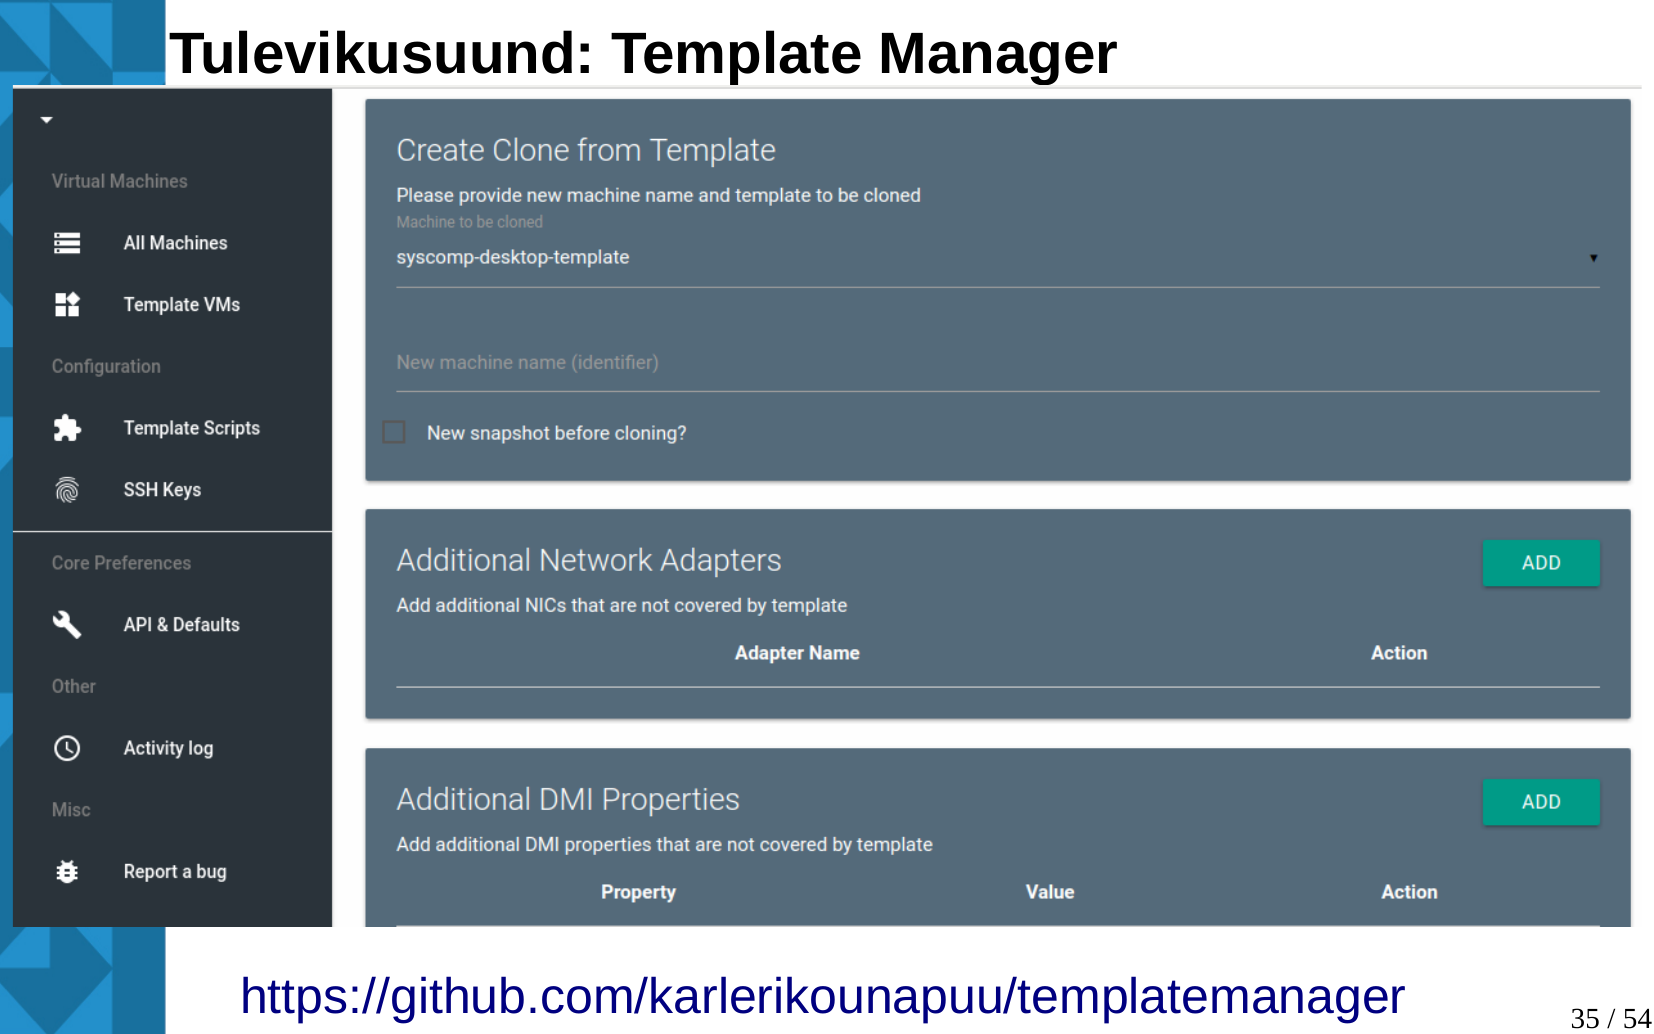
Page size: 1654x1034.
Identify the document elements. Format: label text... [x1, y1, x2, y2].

picture [12, 85, 1642, 927]
list https://github.com/karlerikounapuu/templatemanager [240, 968, 1453, 1028]
title Tulevikusuund: Template Manager [169, 11, 1571, 85]
